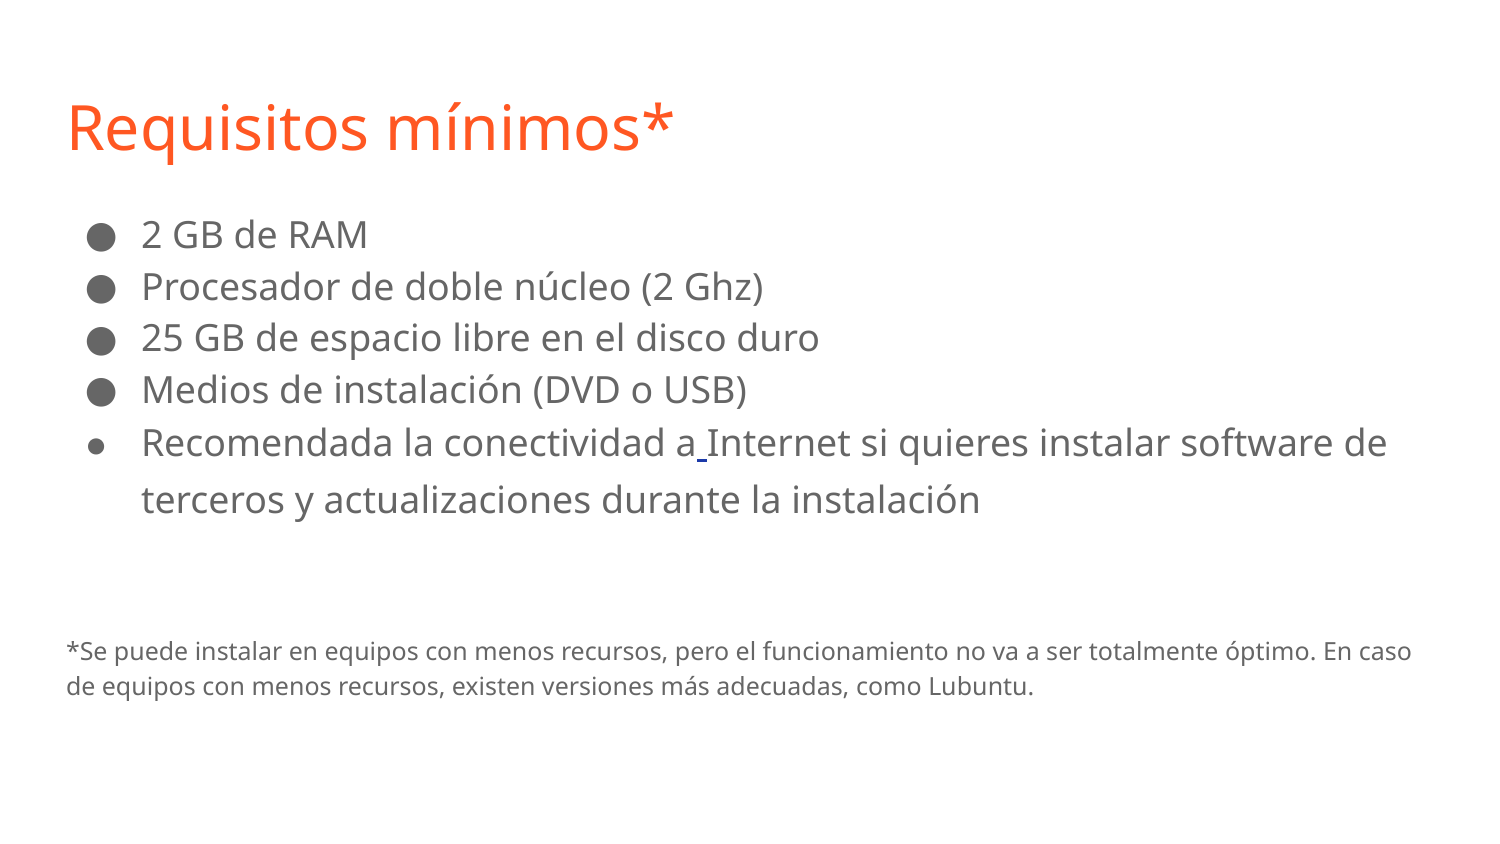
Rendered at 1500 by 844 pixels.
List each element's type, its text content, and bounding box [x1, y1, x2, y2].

title Requisitos mínimos* [51, 72, 1449, 167]
list 2 GB de RAM Procesador de doble núcleo (2 Ghz) 25 GB de espacio libre en el disco duro Medios de instalación (DVD o USB) Recomendada la conectividad a Internet si quieres instalar software de terceros y actualizaciones durante la instalación *Se puede instalar en equipos con menos recursos, pero el funcionamiento no va a ser totalmente óptimo. En caso de equipos con menos recursos, existen versiones más adecuadas, como Lubuntu. [51, 189, 1449, 750]
